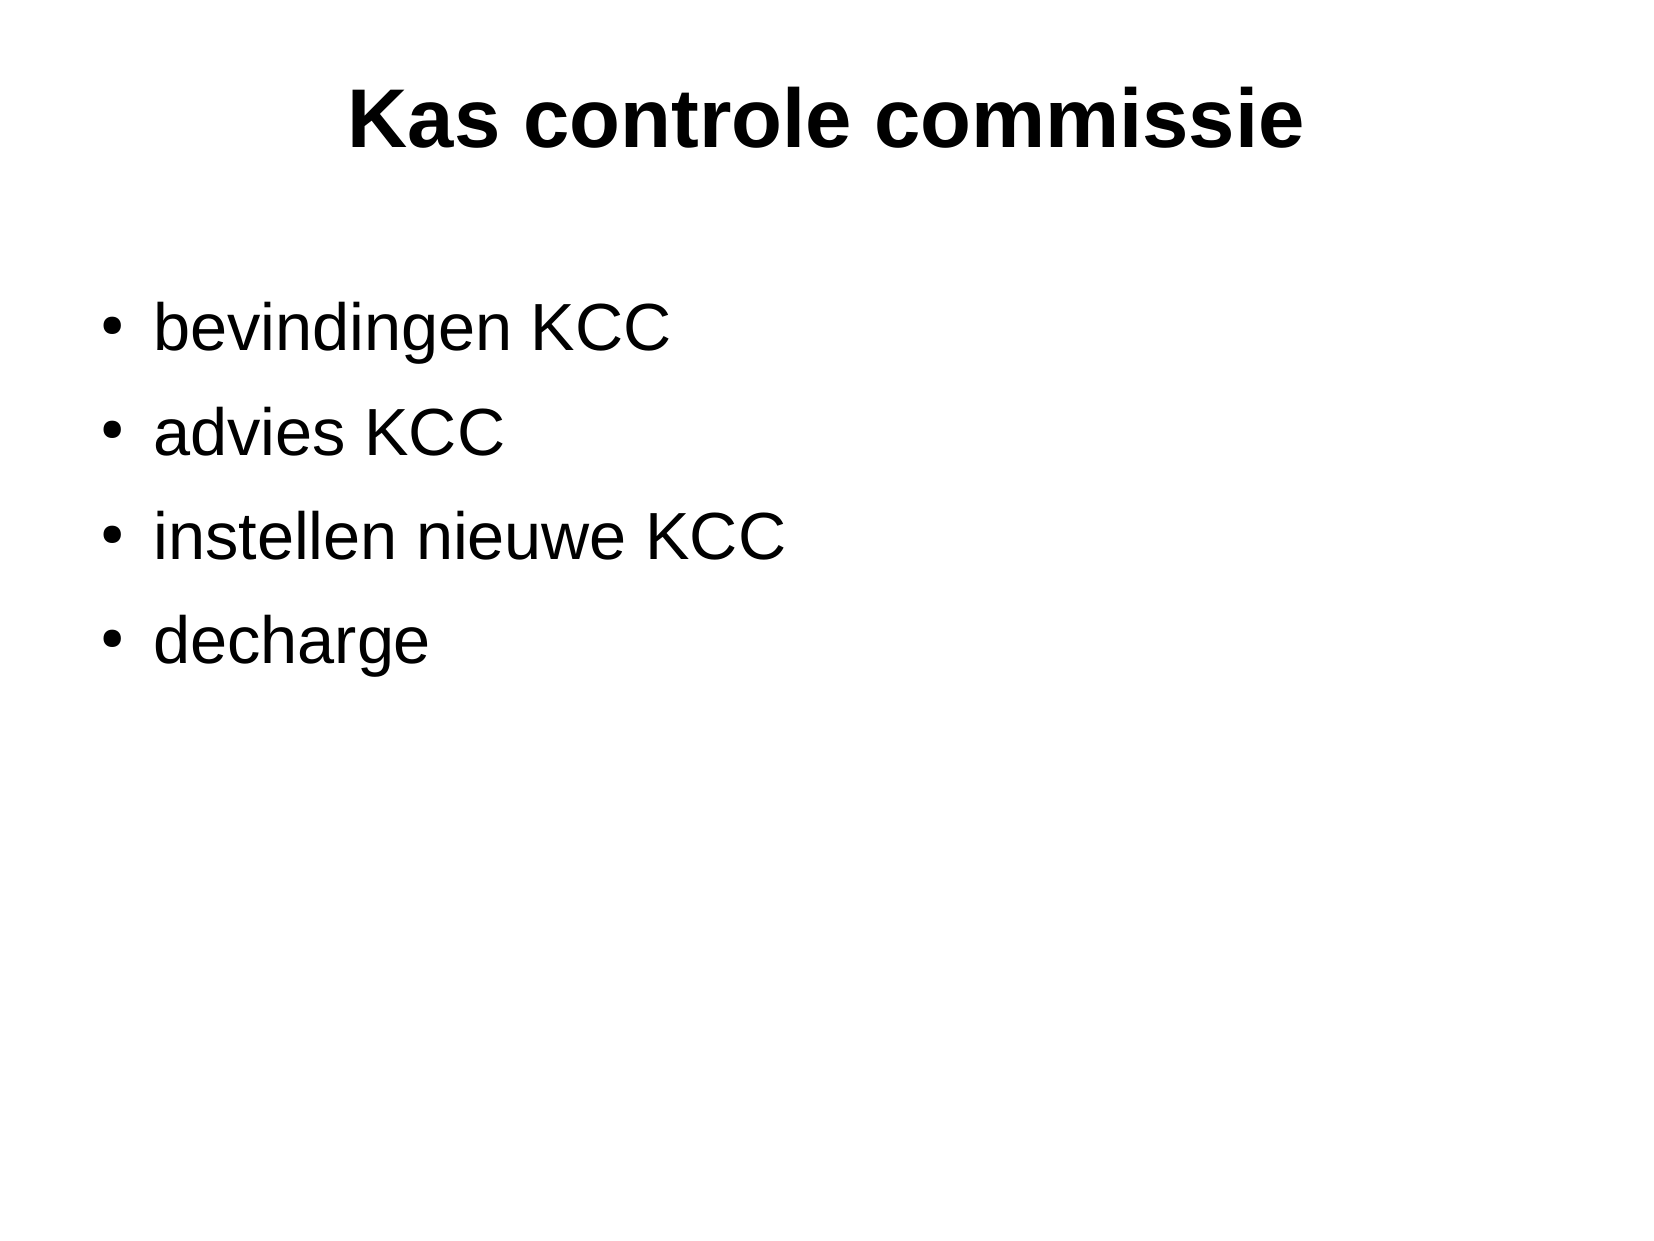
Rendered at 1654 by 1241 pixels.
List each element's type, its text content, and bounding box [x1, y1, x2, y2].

title Kas controle commissie [82, 49, 1571, 188]
list bevindingen KCC advies KCC instellen nieuwe KCC decharge [82, 290, 1571, 1094]
